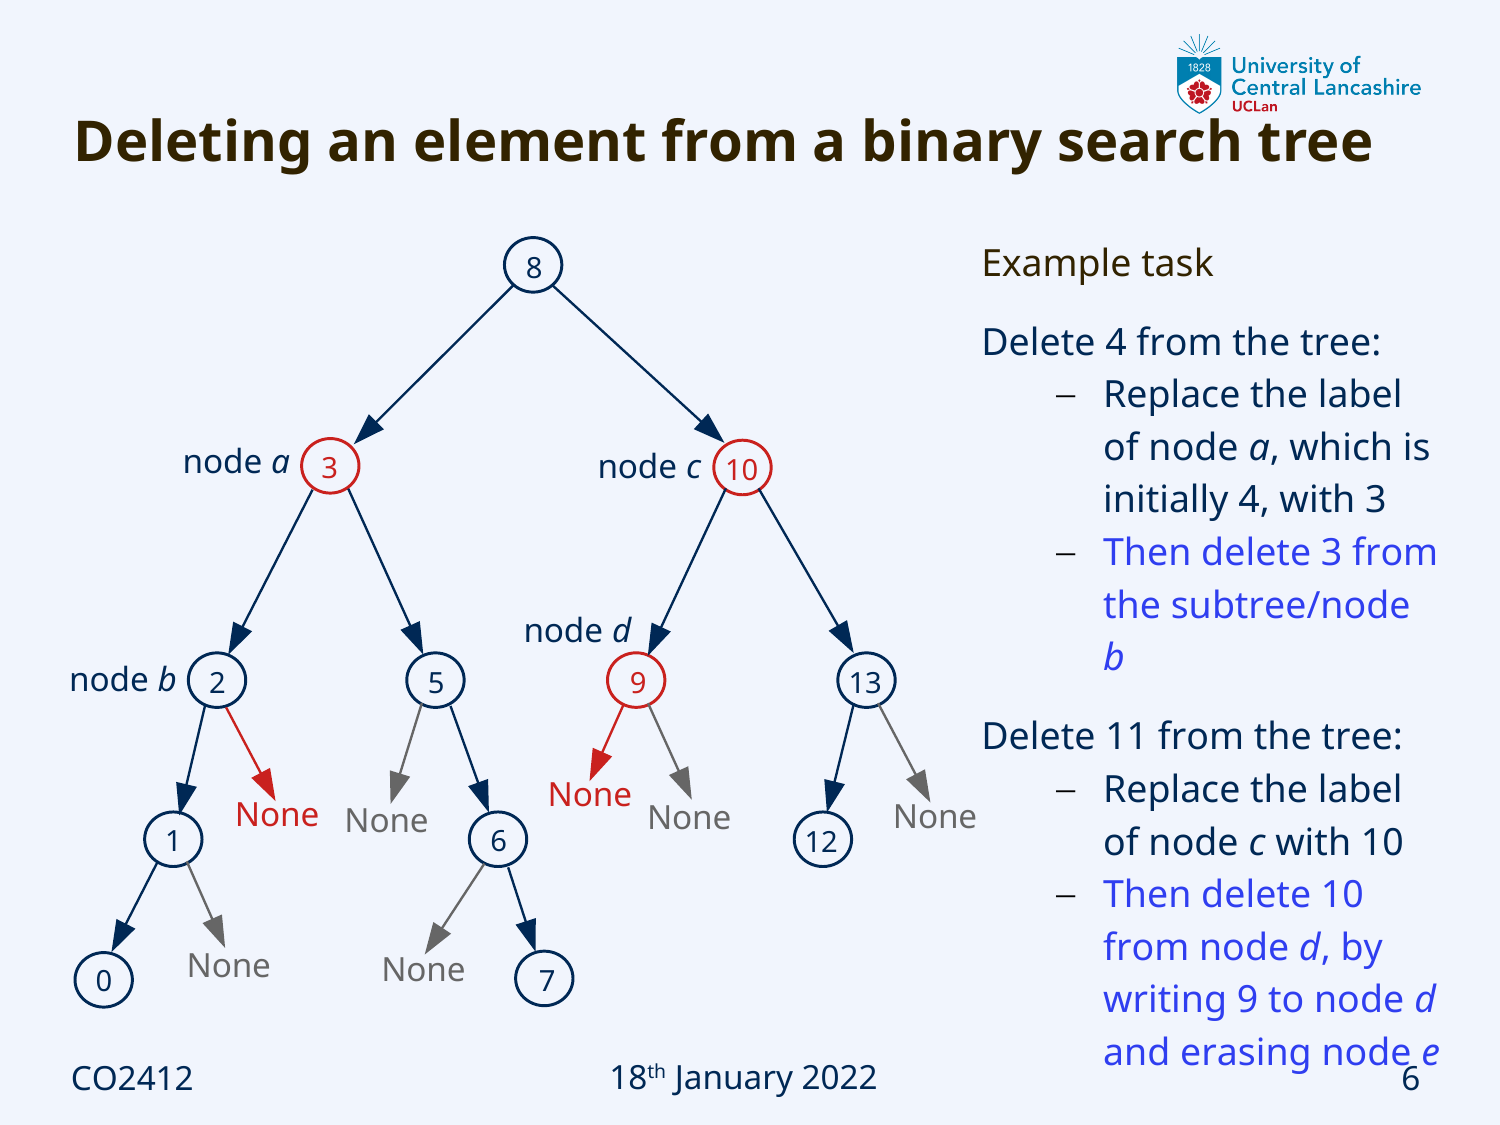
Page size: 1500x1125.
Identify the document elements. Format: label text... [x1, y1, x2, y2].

text_box node d [508, 602, 675, 660]
text_box 10 [749, 443, 783, 494]
text_box None [532, 766, 666, 821]
text_box Example task Delete 4 from the tree: Replace the label of node a, which is initially 4, with 3 Then delete 3 from the subtree/node b Delete 11 from the tree: Replace the label of node c with 10 Then delete 10 from node d, by writing 9 to node d and erasing node e [966, 223, 1457, 1028]
text_box 9 [615, 660, 671, 707]
picture [1177, 34, 1421, 54]
text_box 12 [789, 815, 860, 866]
text_box 5 [413, 656, 461, 708]
text_box 3 [306, 442, 354, 493]
text_box node c [582, 437, 749, 495]
text_box None [329, 791, 458, 847]
text_box None [171, 936, 305, 992]
text_box 6 [475, 814, 524, 866]
title Deleting an element from a binary search tree [58, 54, 1500, 224]
text_box 8 [511, 242, 559, 292]
text_box None [878, 787, 1011, 843]
text_box 13 [833, 656, 904, 707]
text_box None [366, 940, 500, 996]
text_box None [220, 786, 349, 841]
text_box node b [54, 650, 221, 706]
text_box 0 [80, 955, 129, 1006]
text_box None [632, 788, 766, 844]
text_box node a [167, 433, 316, 488]
text_box 7 [524, 955, 572, 1006]
text_box 2 [194, 656, 242, 708]
text_box 1 [150, 814, 198, 866]
